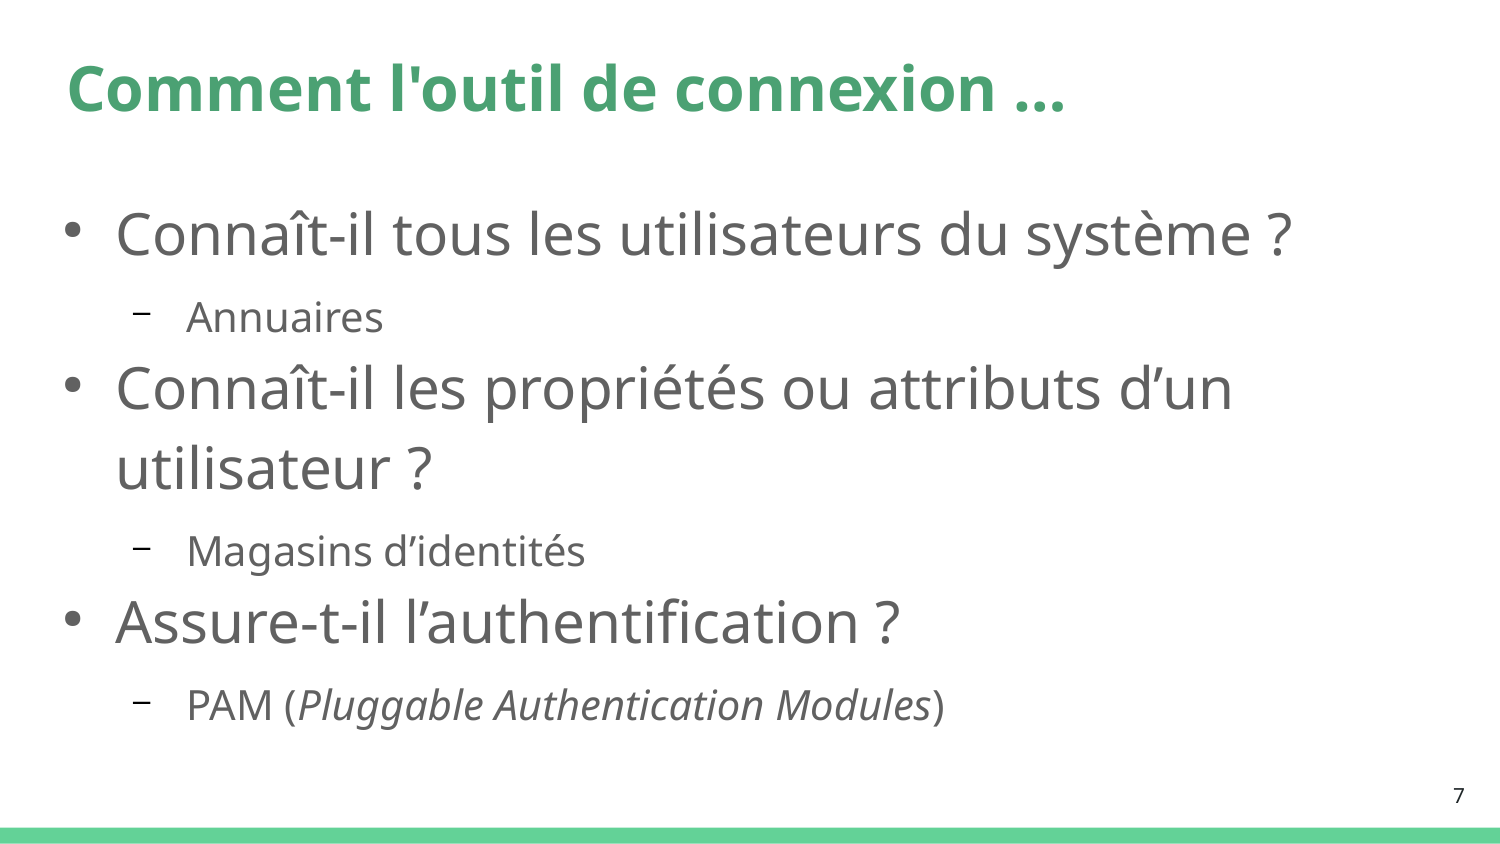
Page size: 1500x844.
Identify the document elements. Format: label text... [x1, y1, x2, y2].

title Comment l'outil de connexion … [51, 23, 1449, 117]
slide_number <numéro> [1389, 764, 1480, 830]
list Connaît-il tous les utilisateurs du système ? Annuaires Connaît-il les propriétés ou attributs d’un utilisateur ? Magasins d’identités Assure-t-il l’authentification ? PAM (Pluggable Authentication Modules) [29, 171, 1430, 818]
